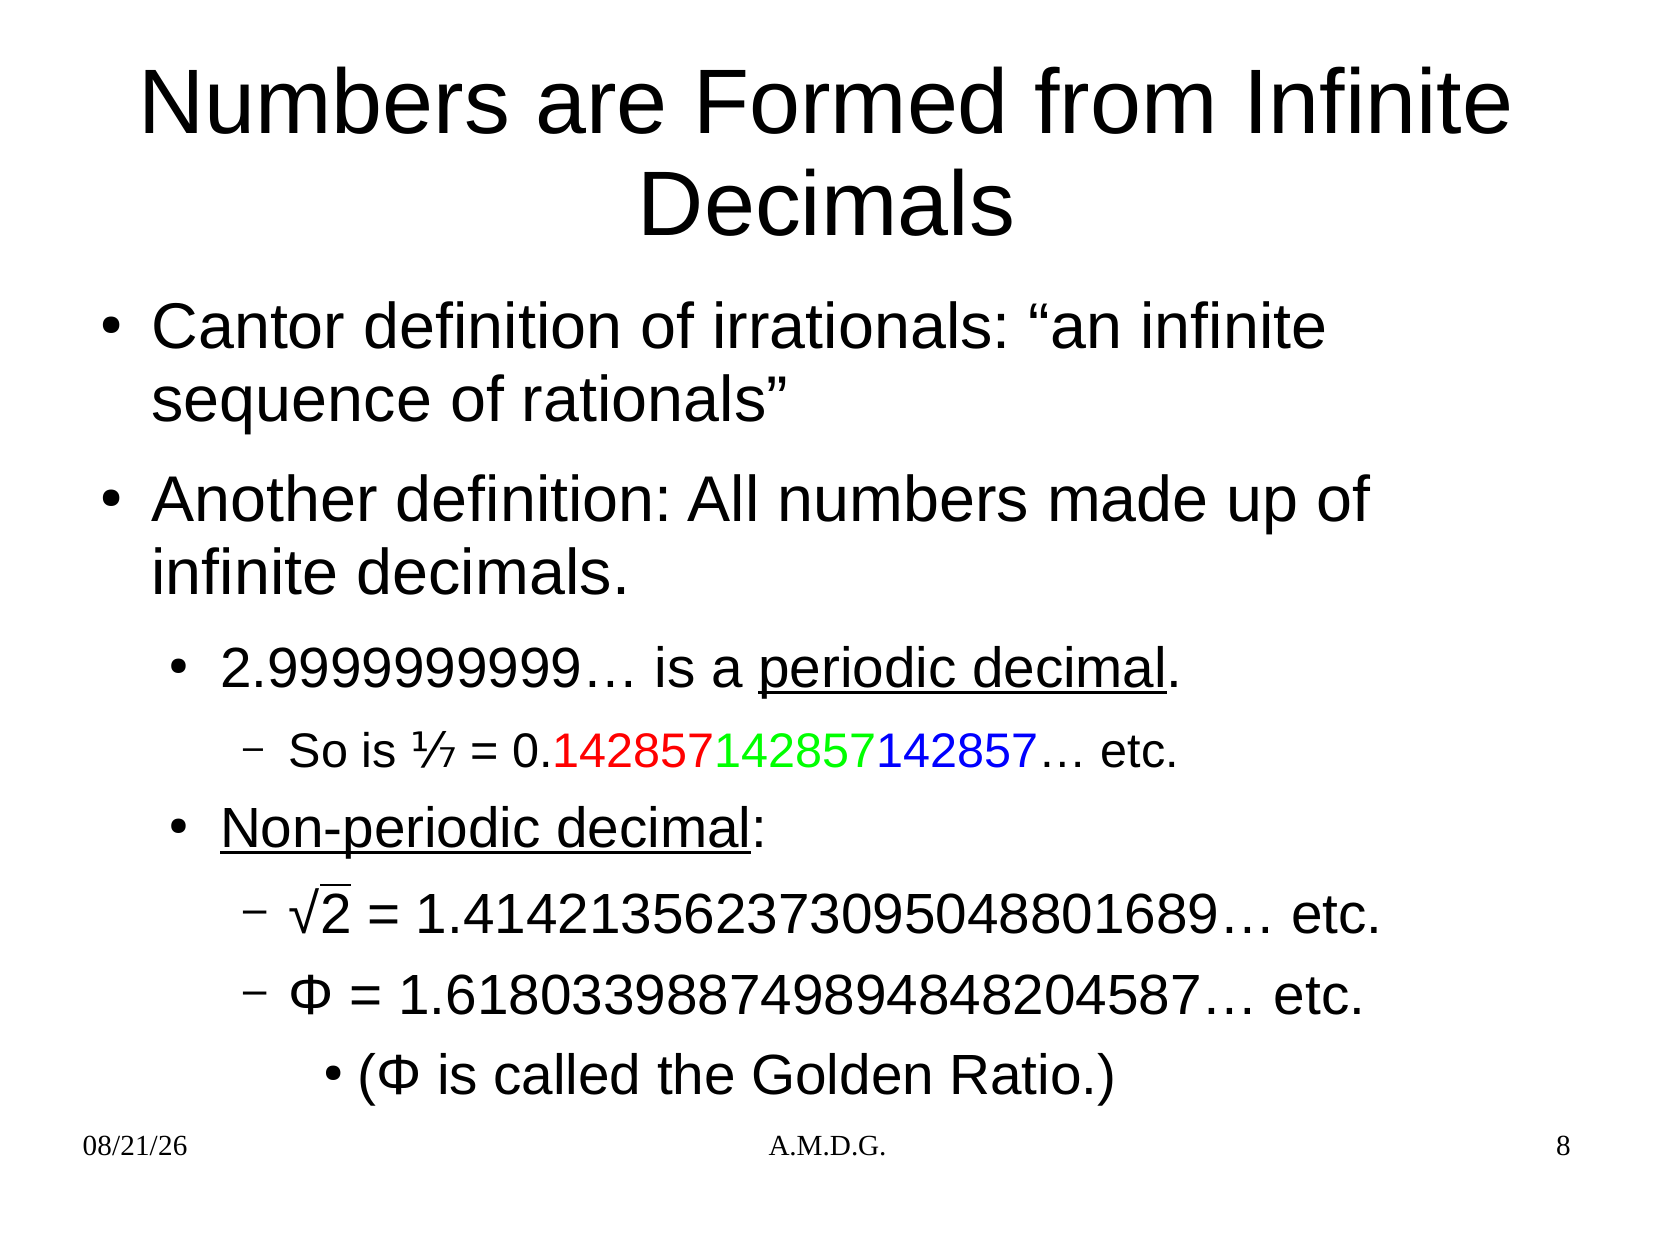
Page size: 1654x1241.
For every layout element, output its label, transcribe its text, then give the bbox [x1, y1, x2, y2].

title Numbers are Formed from Infinite Decimals [82, 49, 1571, 257]
list Cantor definition of irrationals: “an infinite sequence of rationals” Another definition: All numbers made up of infinite decimals. 2.9999999999… is a periodic decimal. So is ⅐ = 0.142857142857142857… etc. Non-periodic decimal: √2 = 1.414213562373095048801689… etc. Φ = 1.618033988749894848204587… etc. (Φ is called the Golden Ratio.) [82, 290, 1571, 1109]
